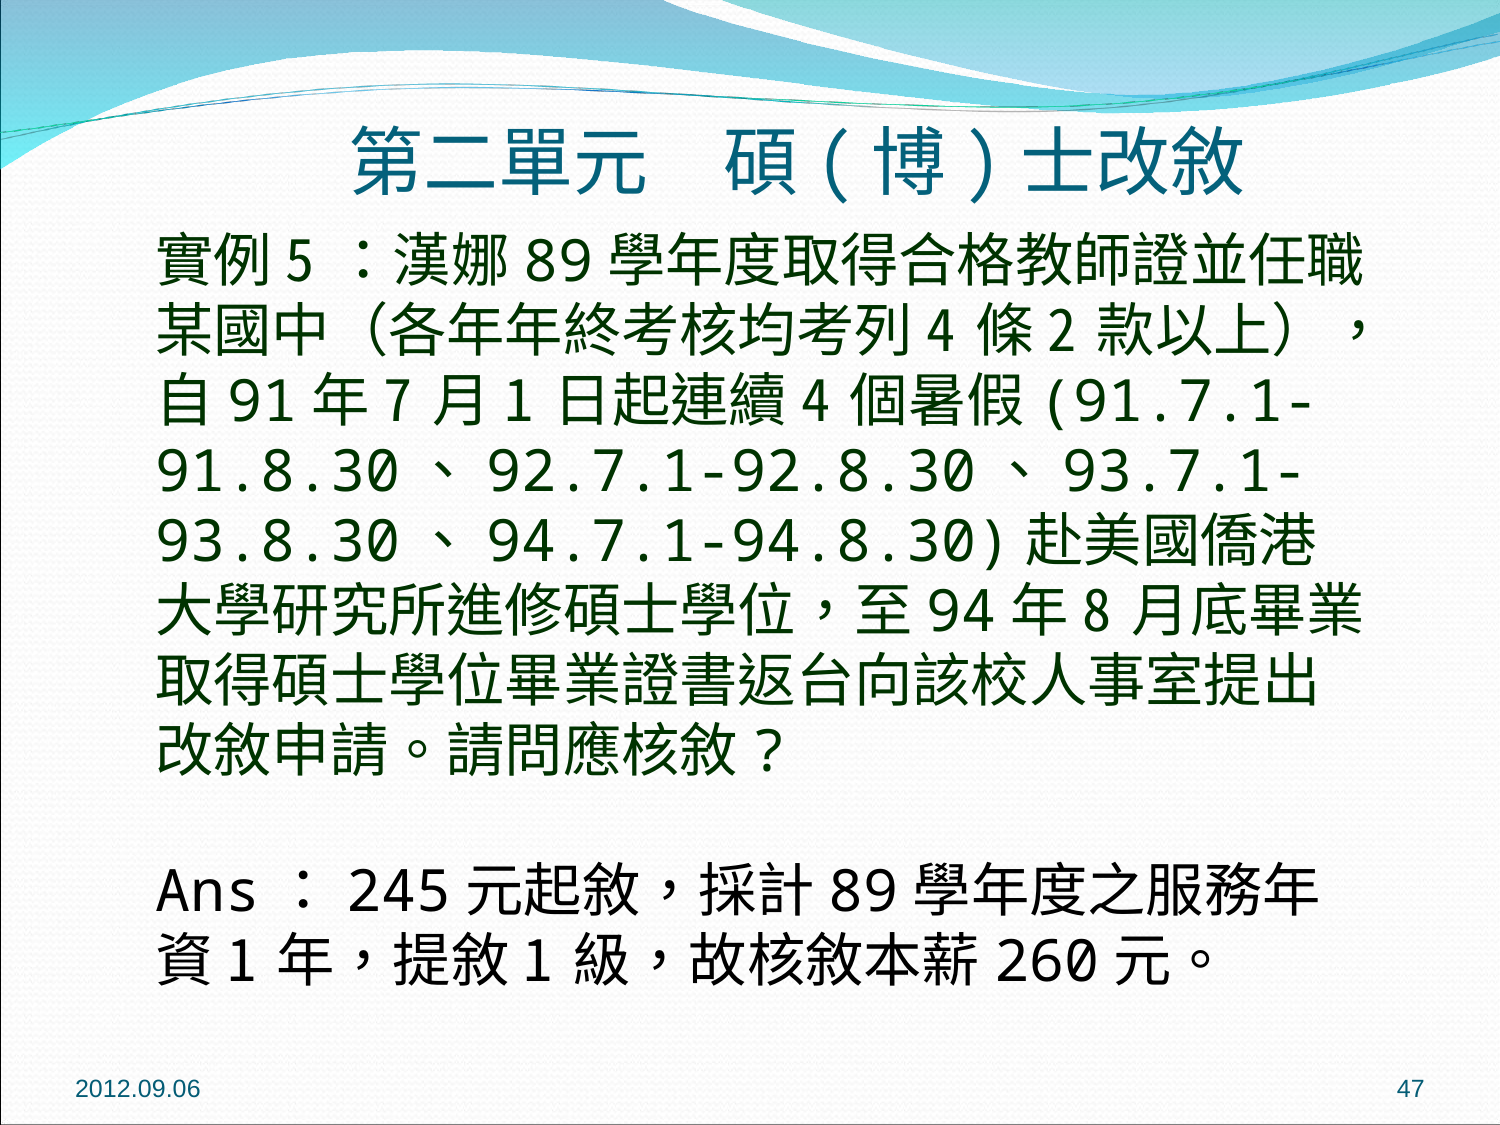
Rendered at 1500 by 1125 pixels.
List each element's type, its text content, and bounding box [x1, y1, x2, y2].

picture [0, 0, 1500, 1125]
text_box 第二單元 碩(博)士改敘 [159, 54, 1435, 205]
text_box <number> [1299, 1042, 1426, 1103]
text_box 實例5：漢娜89學年度取得合格教師證並任職某國中（各年年終考核均考列4條2款以上），自91年7月1日起連續4個暑假(91.7.1-91.8.30、92.7.1-92.8.30、93.7.1-93.8.30、94.7.1-94.8.30)赴美國僑港大學研究所進修碩士學位，至94年8月底畢業取得碩士學位畢業證書返台向該校人事室提出改敘申請。請問應核敘? Ans：245元起敘，採計89學年度之服務年資1年，提敘1級，故核敘本薪260元。 [140, 215, 1383, 1002]
text_box 2012.09.06 [74, 1042, 426, 1103]
